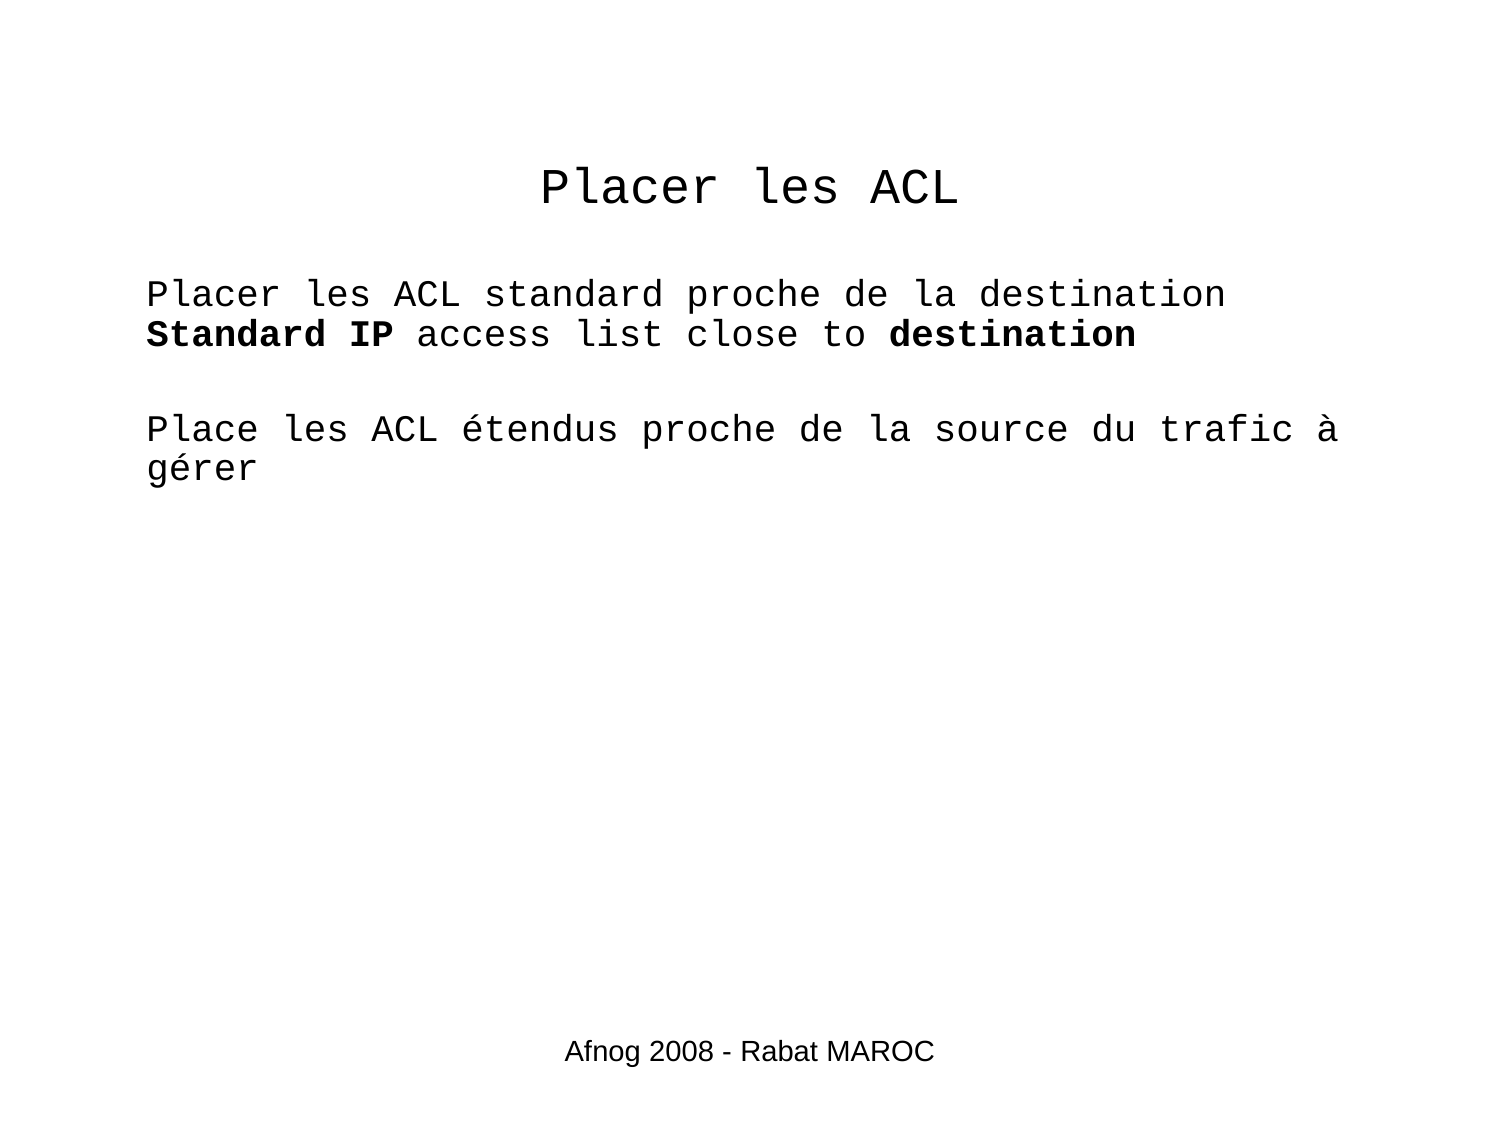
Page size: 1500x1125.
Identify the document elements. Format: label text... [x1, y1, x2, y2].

title Placer les ACL [75, 45, 1426, 233]
text_box Afnog 2008 - Rabat MAROC [512, 1024, 988, 1103]
list Placer les ACL standard proche de la destination Standard IP access list close to destination Place les ACL étendus proche de la source du trafic à gérer [75, 262, 1426, 1006]
